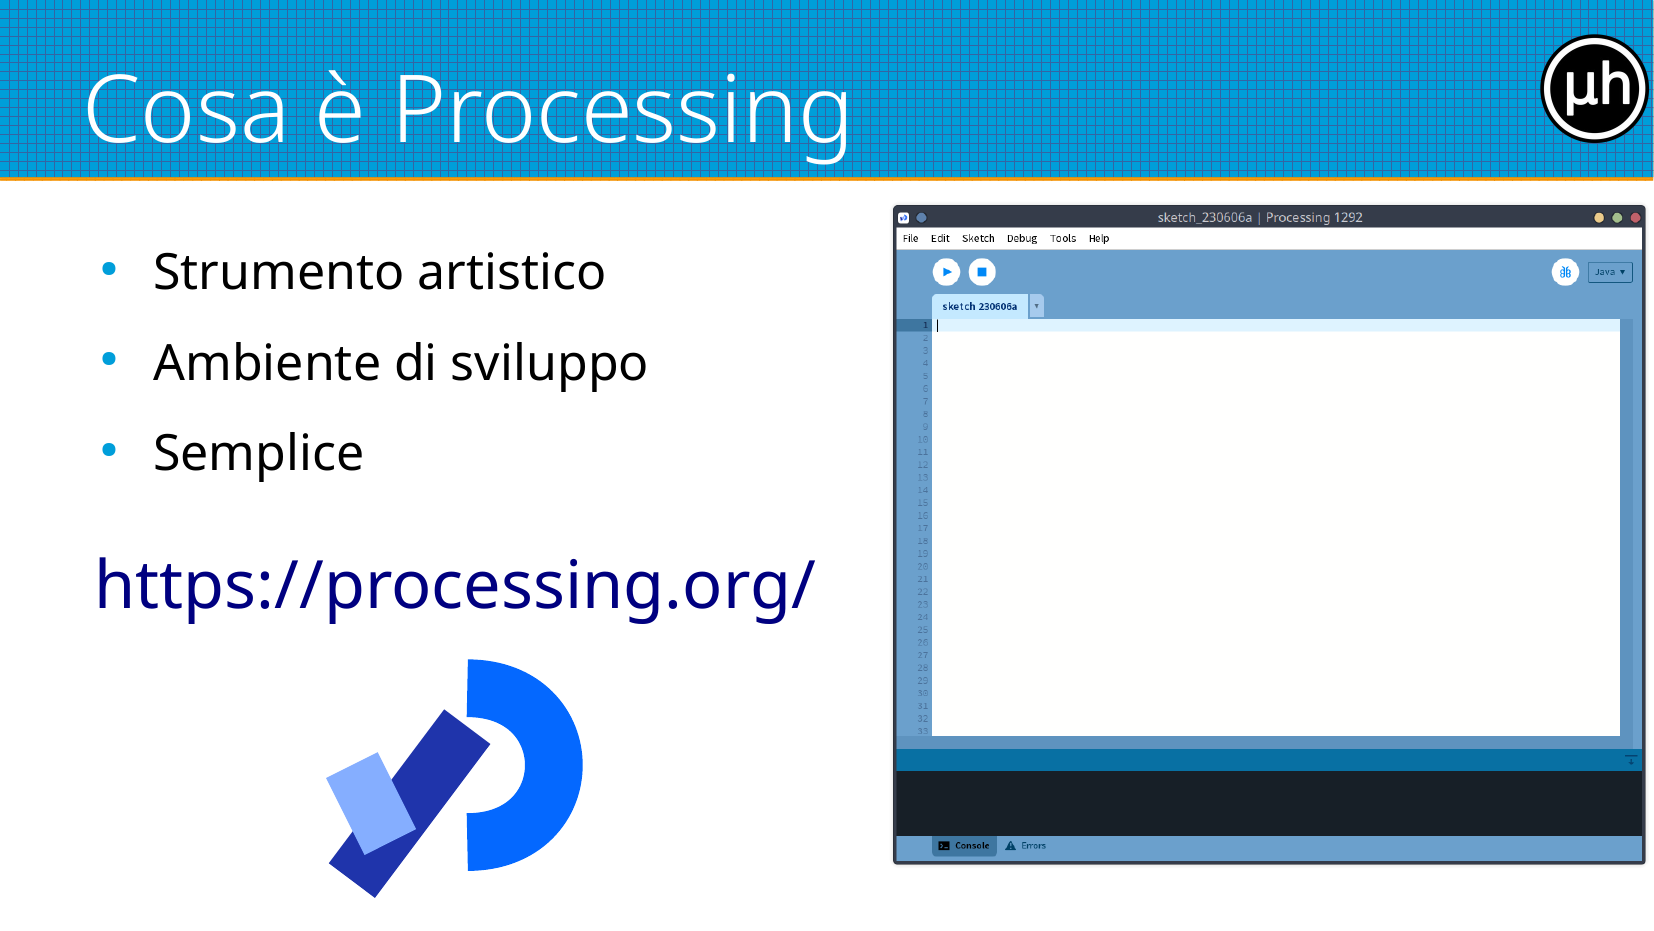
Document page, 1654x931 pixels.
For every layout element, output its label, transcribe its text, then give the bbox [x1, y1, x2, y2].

title Cosa è Processing [82, 14, 1571, 171]
list Strumento artistico Ambiente di sviluppo Semplice [82, 236, 1563, 811]
picture [885, 197, 1653, 872]
picture [1542, 36, 1648, 143]
text_box https://processing.org/ [88, 464, 827, 702]
picture [317, 641, 591, 916]
